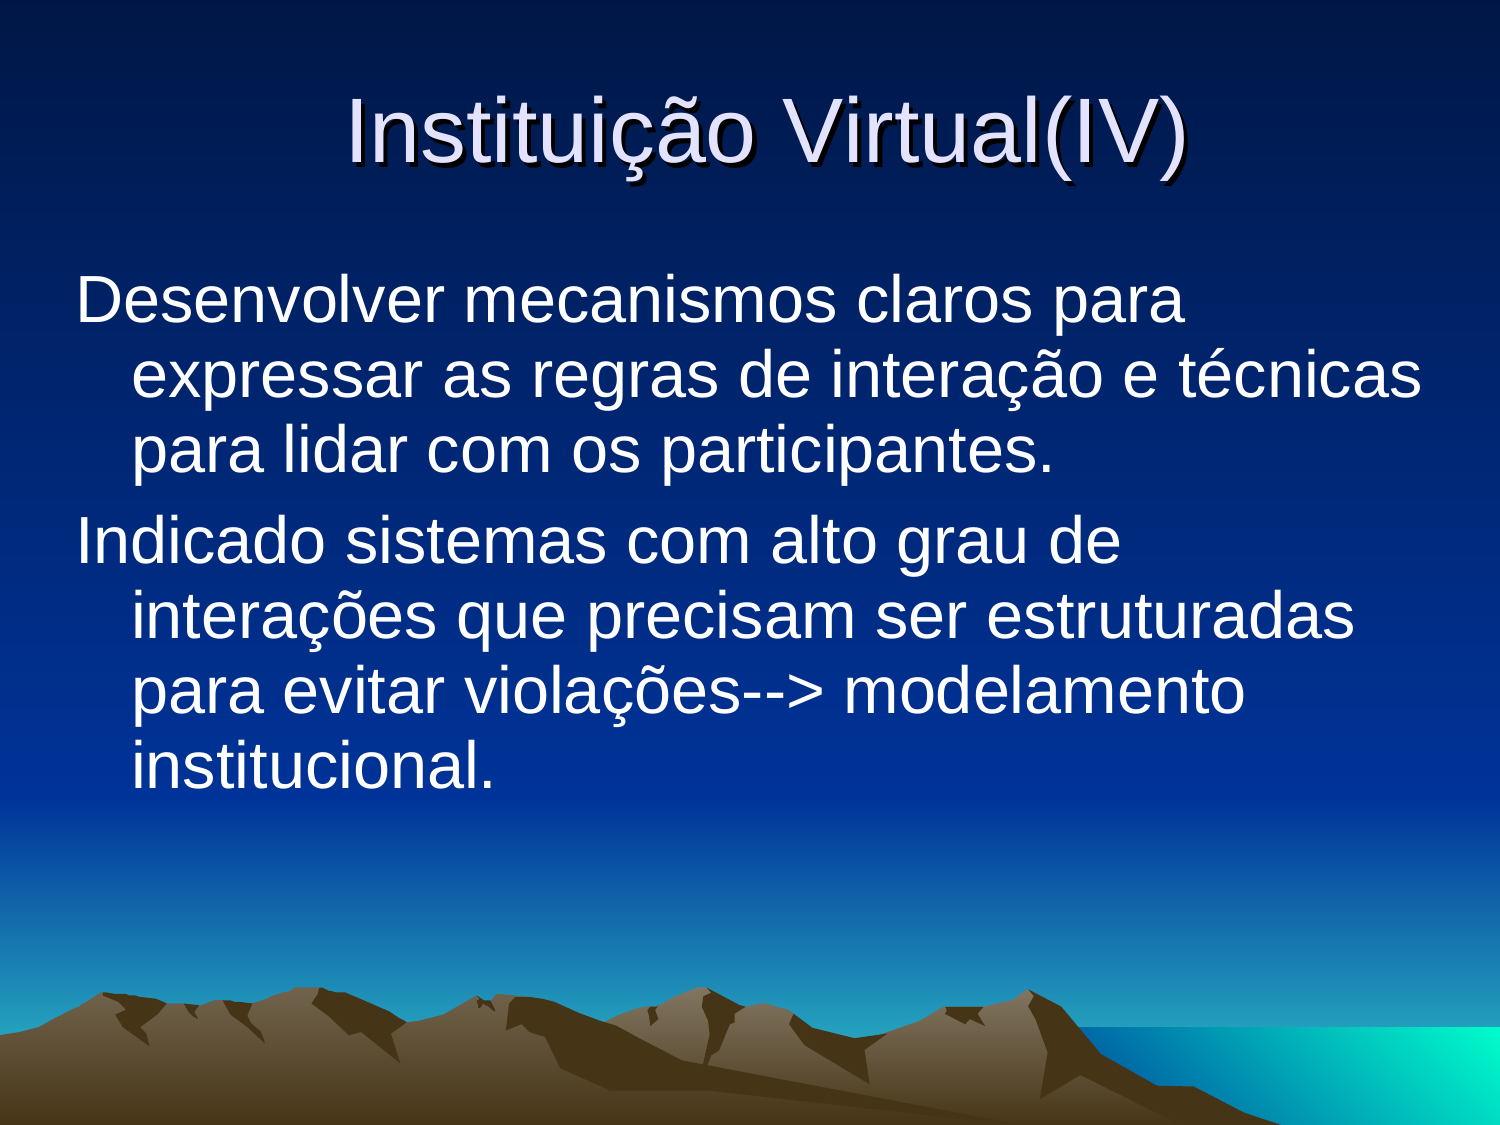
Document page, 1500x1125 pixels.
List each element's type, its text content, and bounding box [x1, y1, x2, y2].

list Desenvolver mecanismos claros para expressar as regras de interação e técnicas para lidar com os participantes. Indicado sistemas com alto grau de interações que precisam ser estruturadas para evitar violações--> modelamento institucional. [75, 262, 1426, 986]
title Instituição Virtual(IV) [75, 20, 1426, 242]
